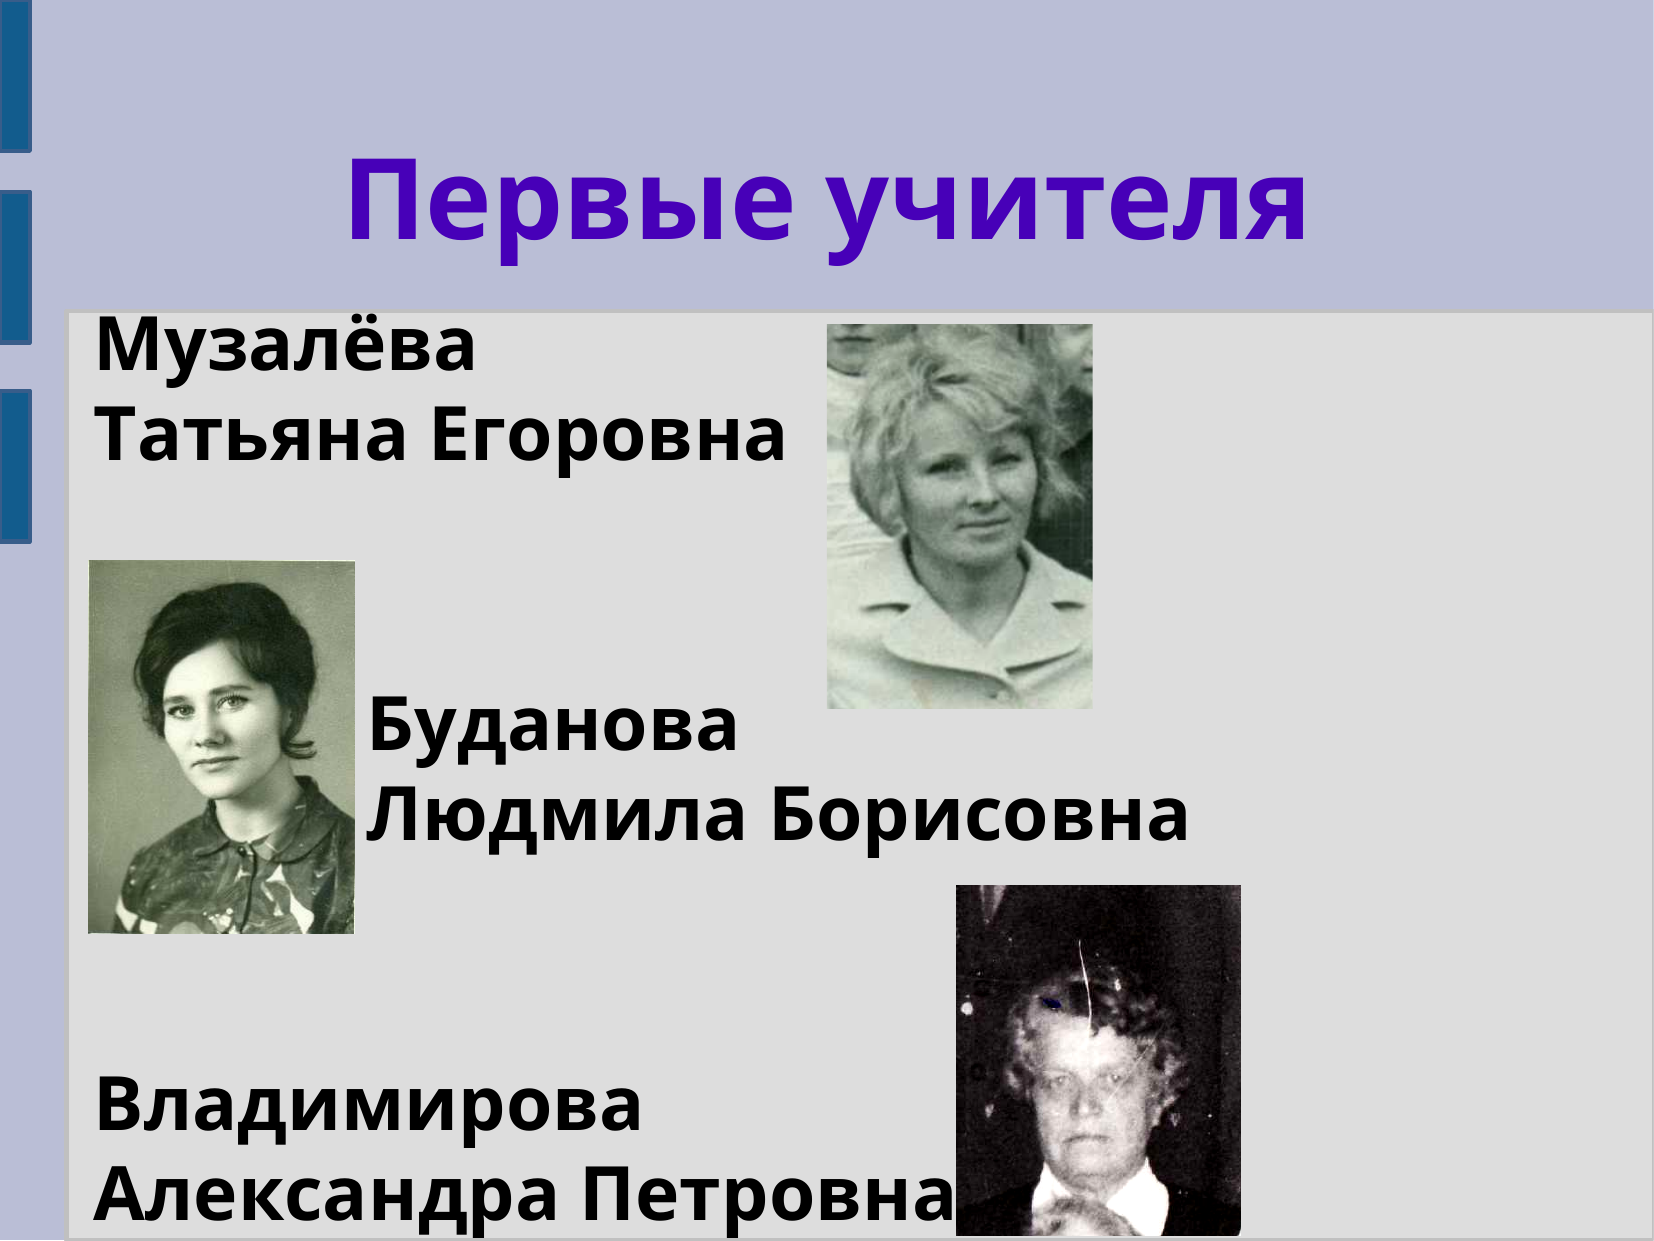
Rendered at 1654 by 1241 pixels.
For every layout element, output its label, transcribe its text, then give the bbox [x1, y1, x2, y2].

list Музалёва Татьяна Егоровна Буданова Людмила Борисовна Владимирова Александра Петровна [5, 295, 1418, 1241]
picture [88, 560, 355, 934]
picture [826, 324, 1093, 709]
picture [956, 885, 1241, 1236]
title Первые учителя [121, 91, 1534, 299]
